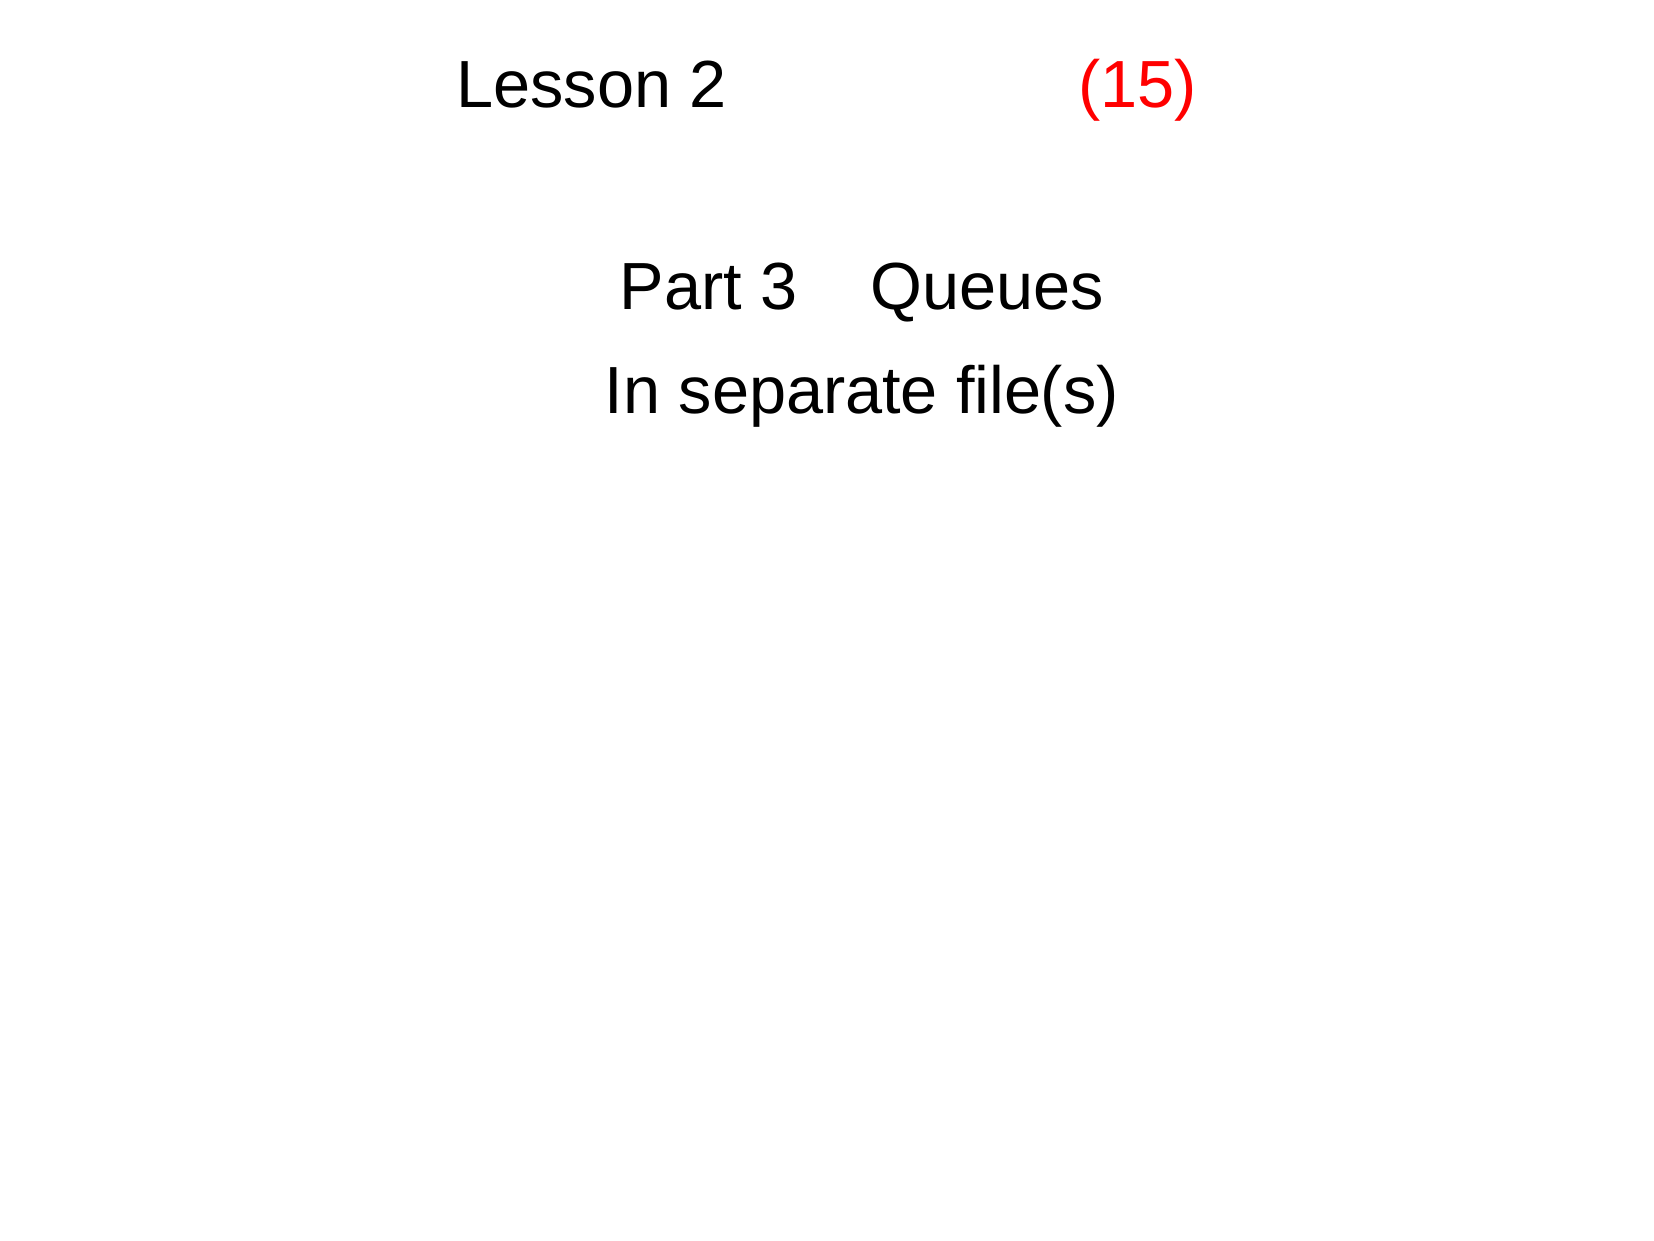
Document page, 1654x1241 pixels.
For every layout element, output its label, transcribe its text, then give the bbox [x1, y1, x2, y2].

list Part 3 Queues In separate file(s) [82, 144, 1571, 1123]
title Lesson 2 (15) [82, 24, 1571, 144]
